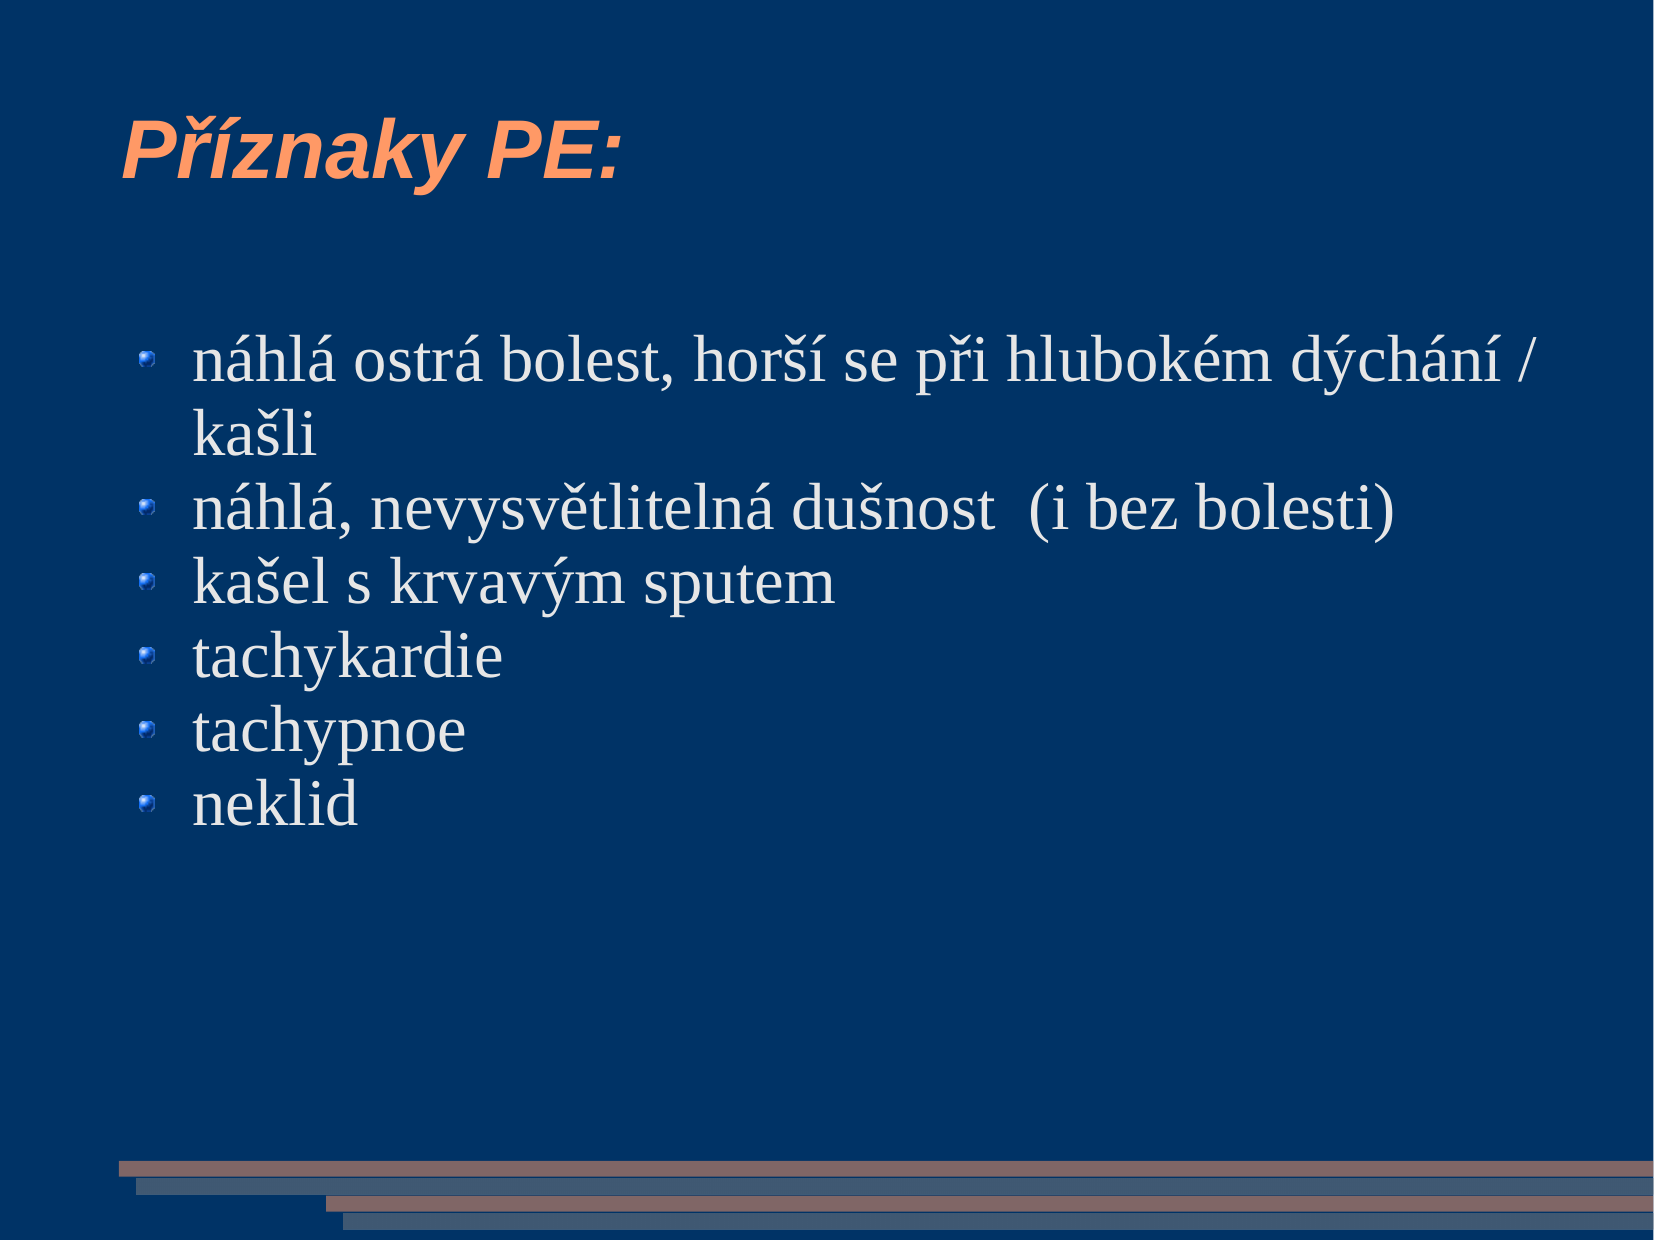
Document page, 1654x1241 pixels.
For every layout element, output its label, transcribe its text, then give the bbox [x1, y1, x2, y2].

title Příznaky PE: [121, 46, 1534, 254]
list náhlá ostrá bolest, horší se při hlubokém dýchání / kašli náhlá, nevysvětlitelná dušnost (i bez bolesti) kašel s krvavým sputem tachykardie tachypnoe neklid [121, 322, 1561, 1132]
